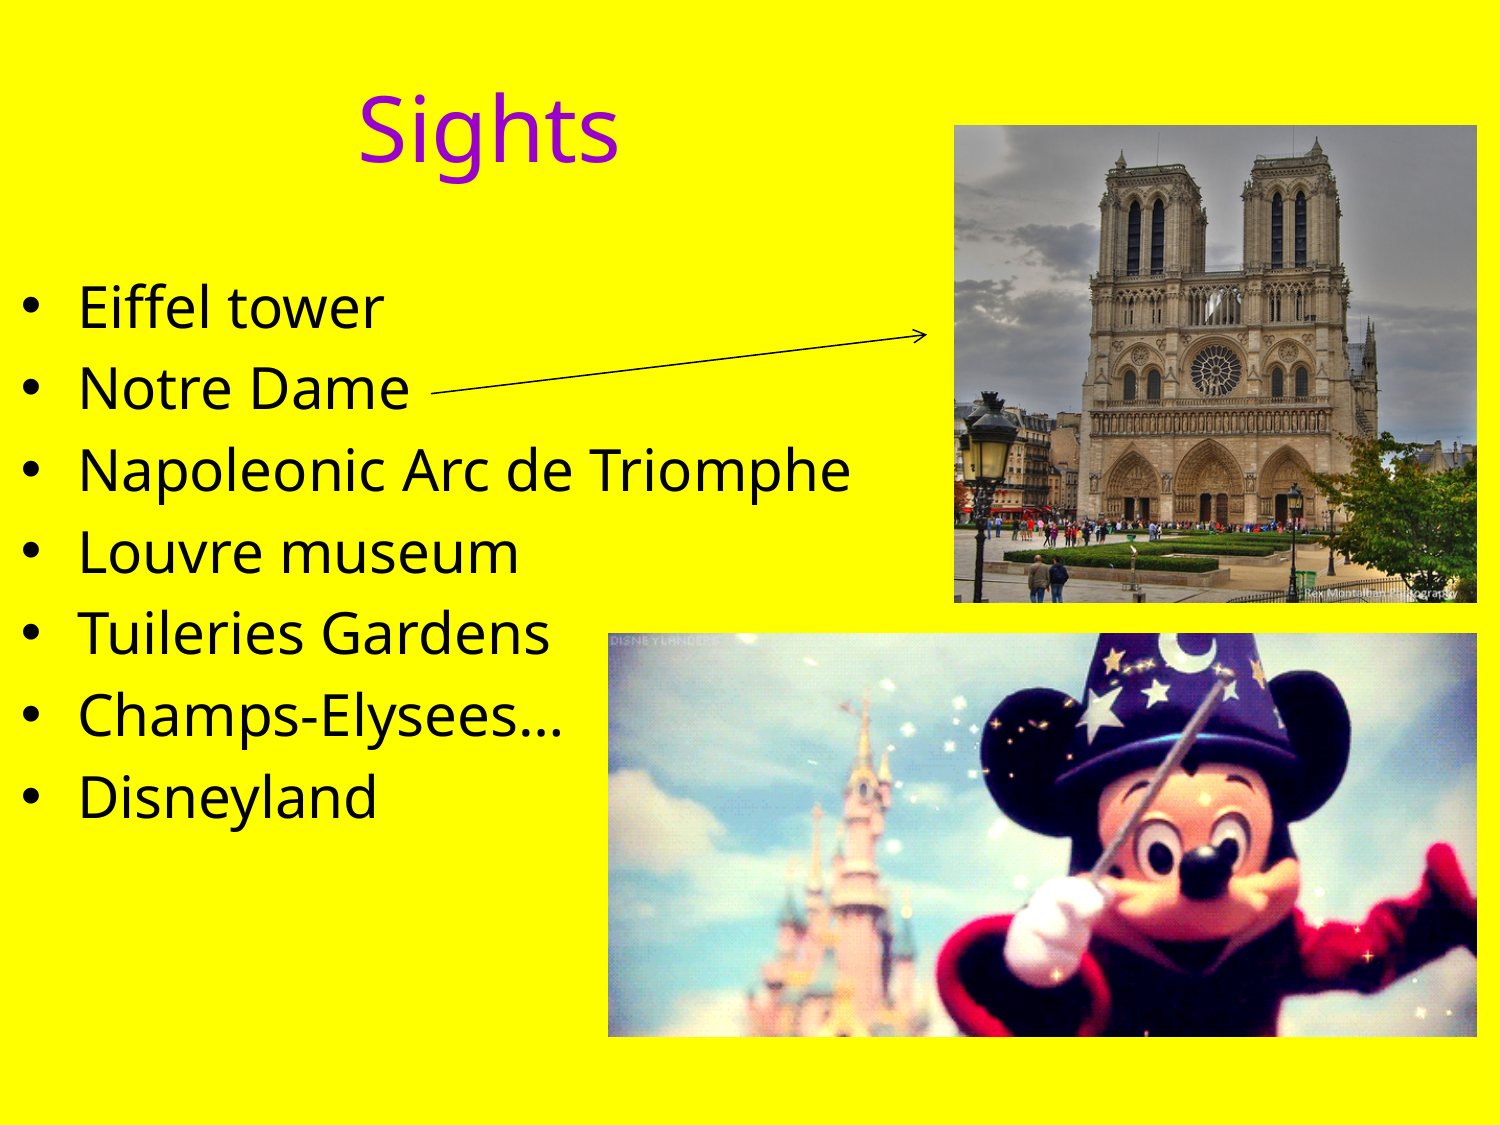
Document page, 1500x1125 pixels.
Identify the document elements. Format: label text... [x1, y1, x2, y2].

picture [608, 633, 1477, 1037]
picture [954, 125, 1477, 604]
list Eiffel tower Notre Dame Napoleonic Arc de Triomphe Louvre museum Tuileries Gardens Champs-Elysees… Disneyland [5, 262, 1356, 1005]
title Sights [70, 31, 910, 220]
